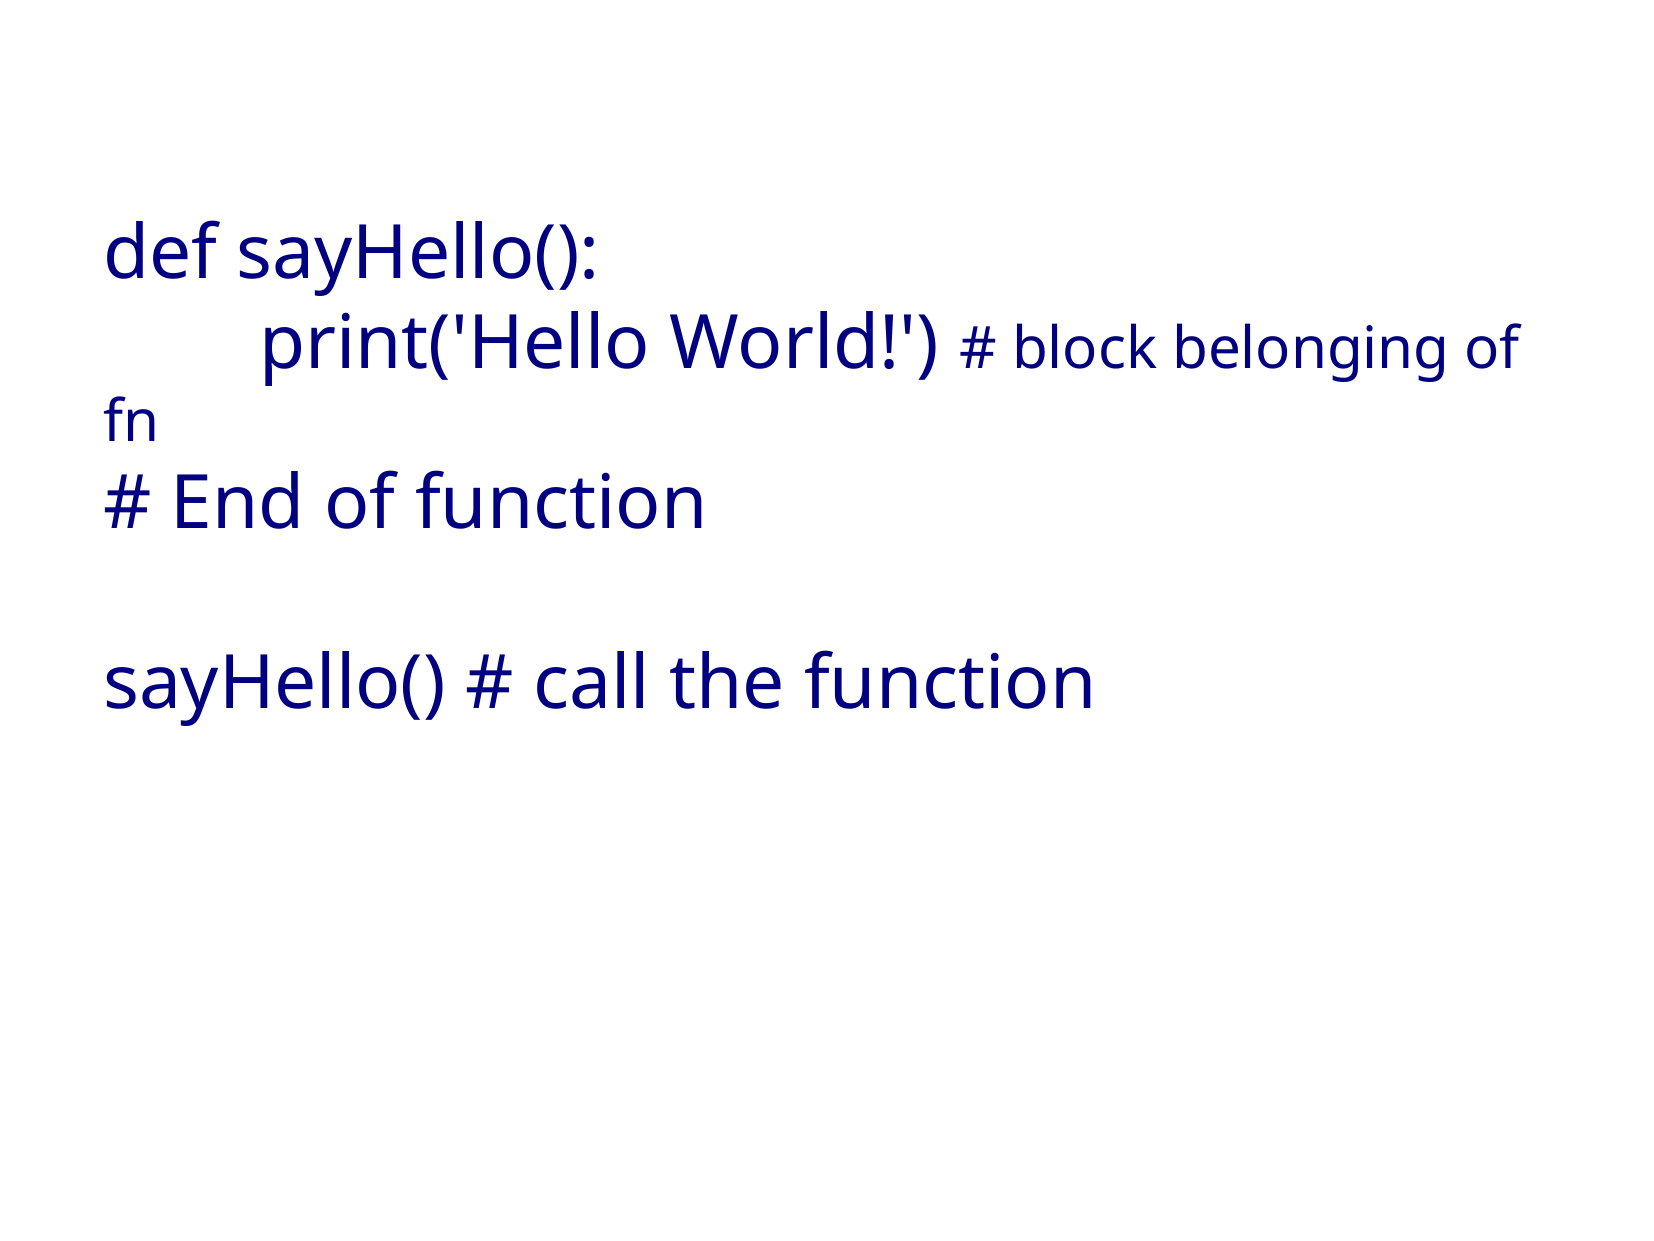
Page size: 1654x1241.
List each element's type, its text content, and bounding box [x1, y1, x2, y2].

text_box def sayHello(): print('Hello World!') # block belonging of fn # End of function sayHello() # call the function [88, 196, 1594, 739]
